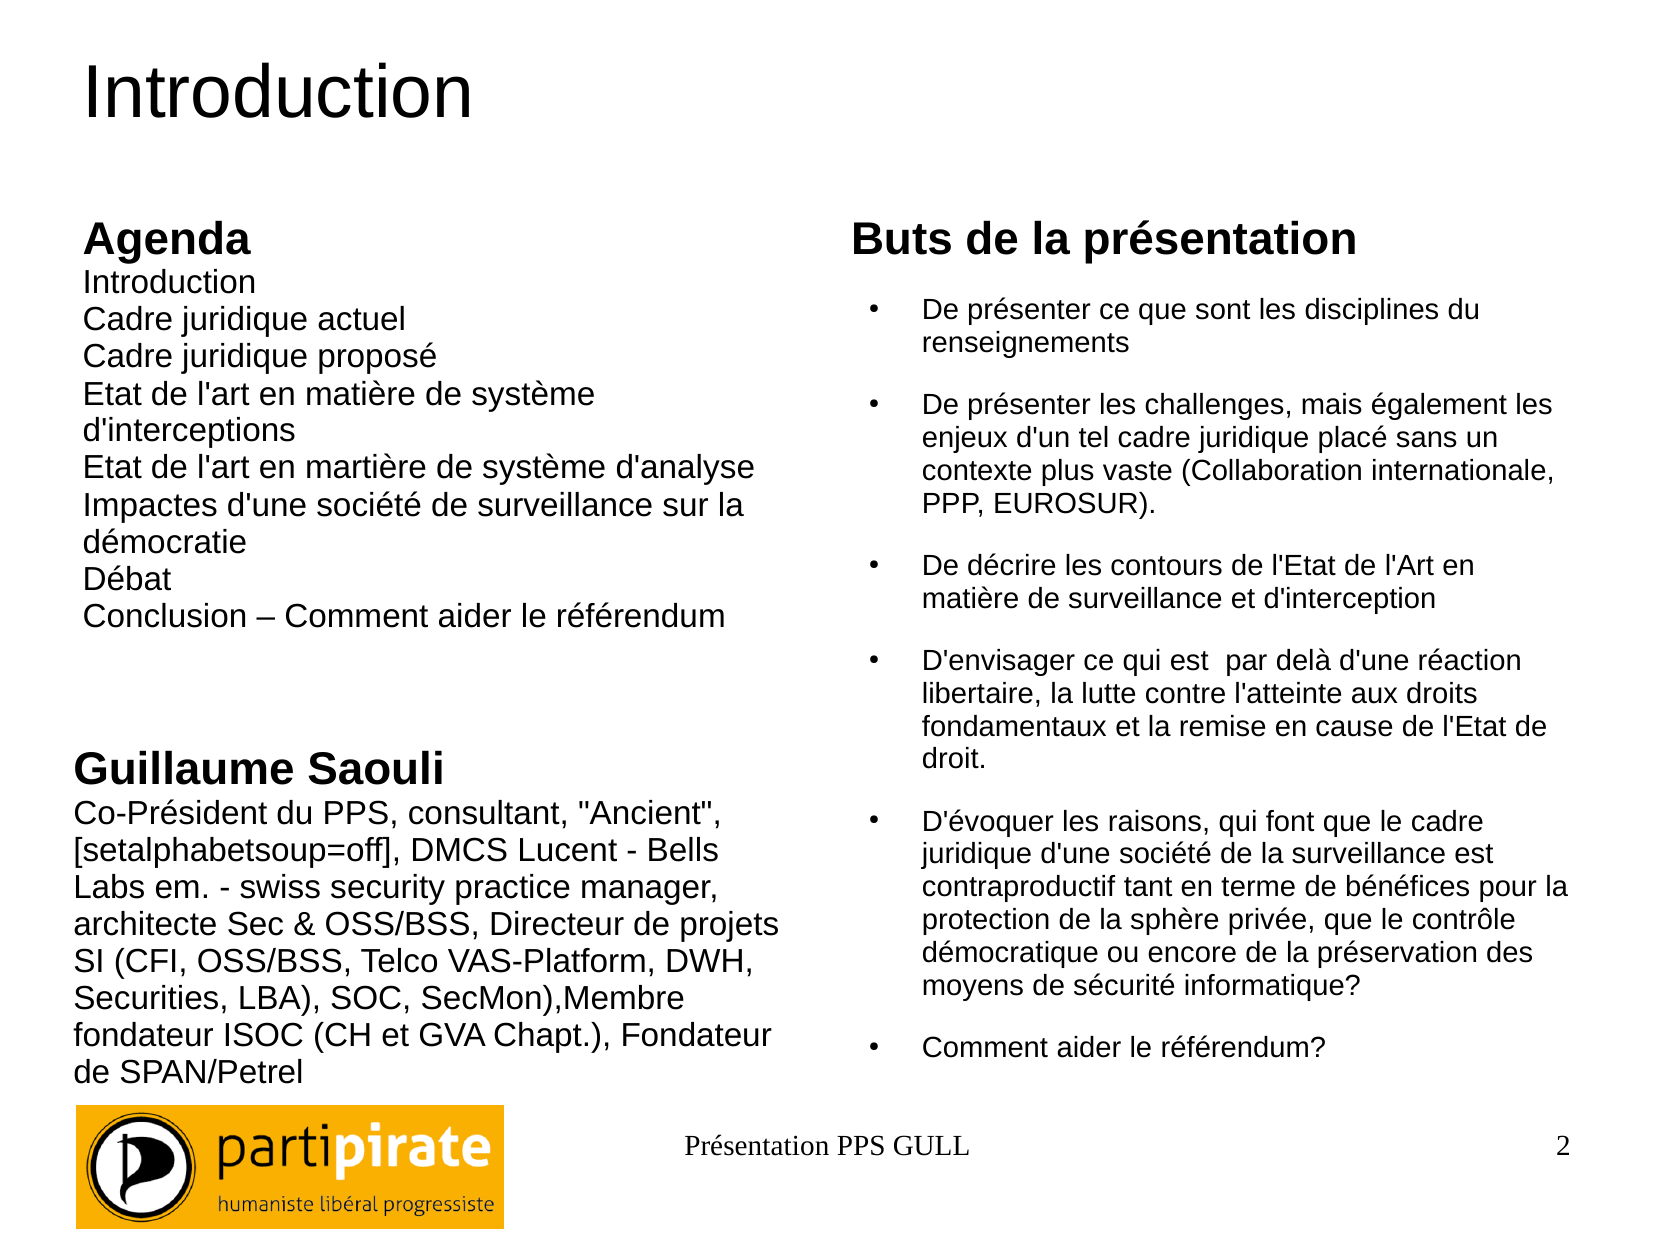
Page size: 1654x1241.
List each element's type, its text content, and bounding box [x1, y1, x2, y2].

list Guillaume Saouli Co-Président du PPS, consultant, "Ancient", [setalphabetsoup=off], DMCS Lucent - Bells Labs em. - swiss security practice manager, architecte Sec & OSS/BSS, Directeur de projets SI (CFI, OSS/BSS, Telco VAS-Platform, DWH, Securities, LBA), SOC, SecMon),Membre fondateur ISOC (CH et GVA Chapt.), Fondateur de SPAN/Petrel [73, 706, 800, 1198]
title Introduction [82, 49, 1571, 257]
picture [76, 1198, 504, 1229]
list Agenda Introduction Cadre juridique actuel Cadre juridique proposé Etat de l'art en matière de système d'interceptions Etat de l'art en martière de système d'analyse Impactes d'une société de surveillance sur la démocratie Débat Conclusion – Comment aider le référendum [82, 212, 809, 708]
list Buts de la présentation De présenter ce que sont les disciplines du renseignements De présenter les challenges, mais également les enjeux d'un tel cadre juridique placé sans un contexte plus vaste (Collaboration internationale, PPP, EUROSUR). De décrire les contours de l'Etat de l'Art en matière de surveillance et d'interception D'envisager ce qui est par delà d'une réaction libertaire, la lutte contre l'atteinte aux droits fondamentaux et la remise en cause de l'Etat de droit. D'évoquer les raisons, qui font que le cadre juridique d'une société de la surveillance est contraproductif tant en terme de bénéfices pour la protection de la sphère privée, que le contrôle démocratique ou encore de la préservation des moyens de sécurité informatique? Comment aider le référendum? [851, 212, 1578, 1065]
